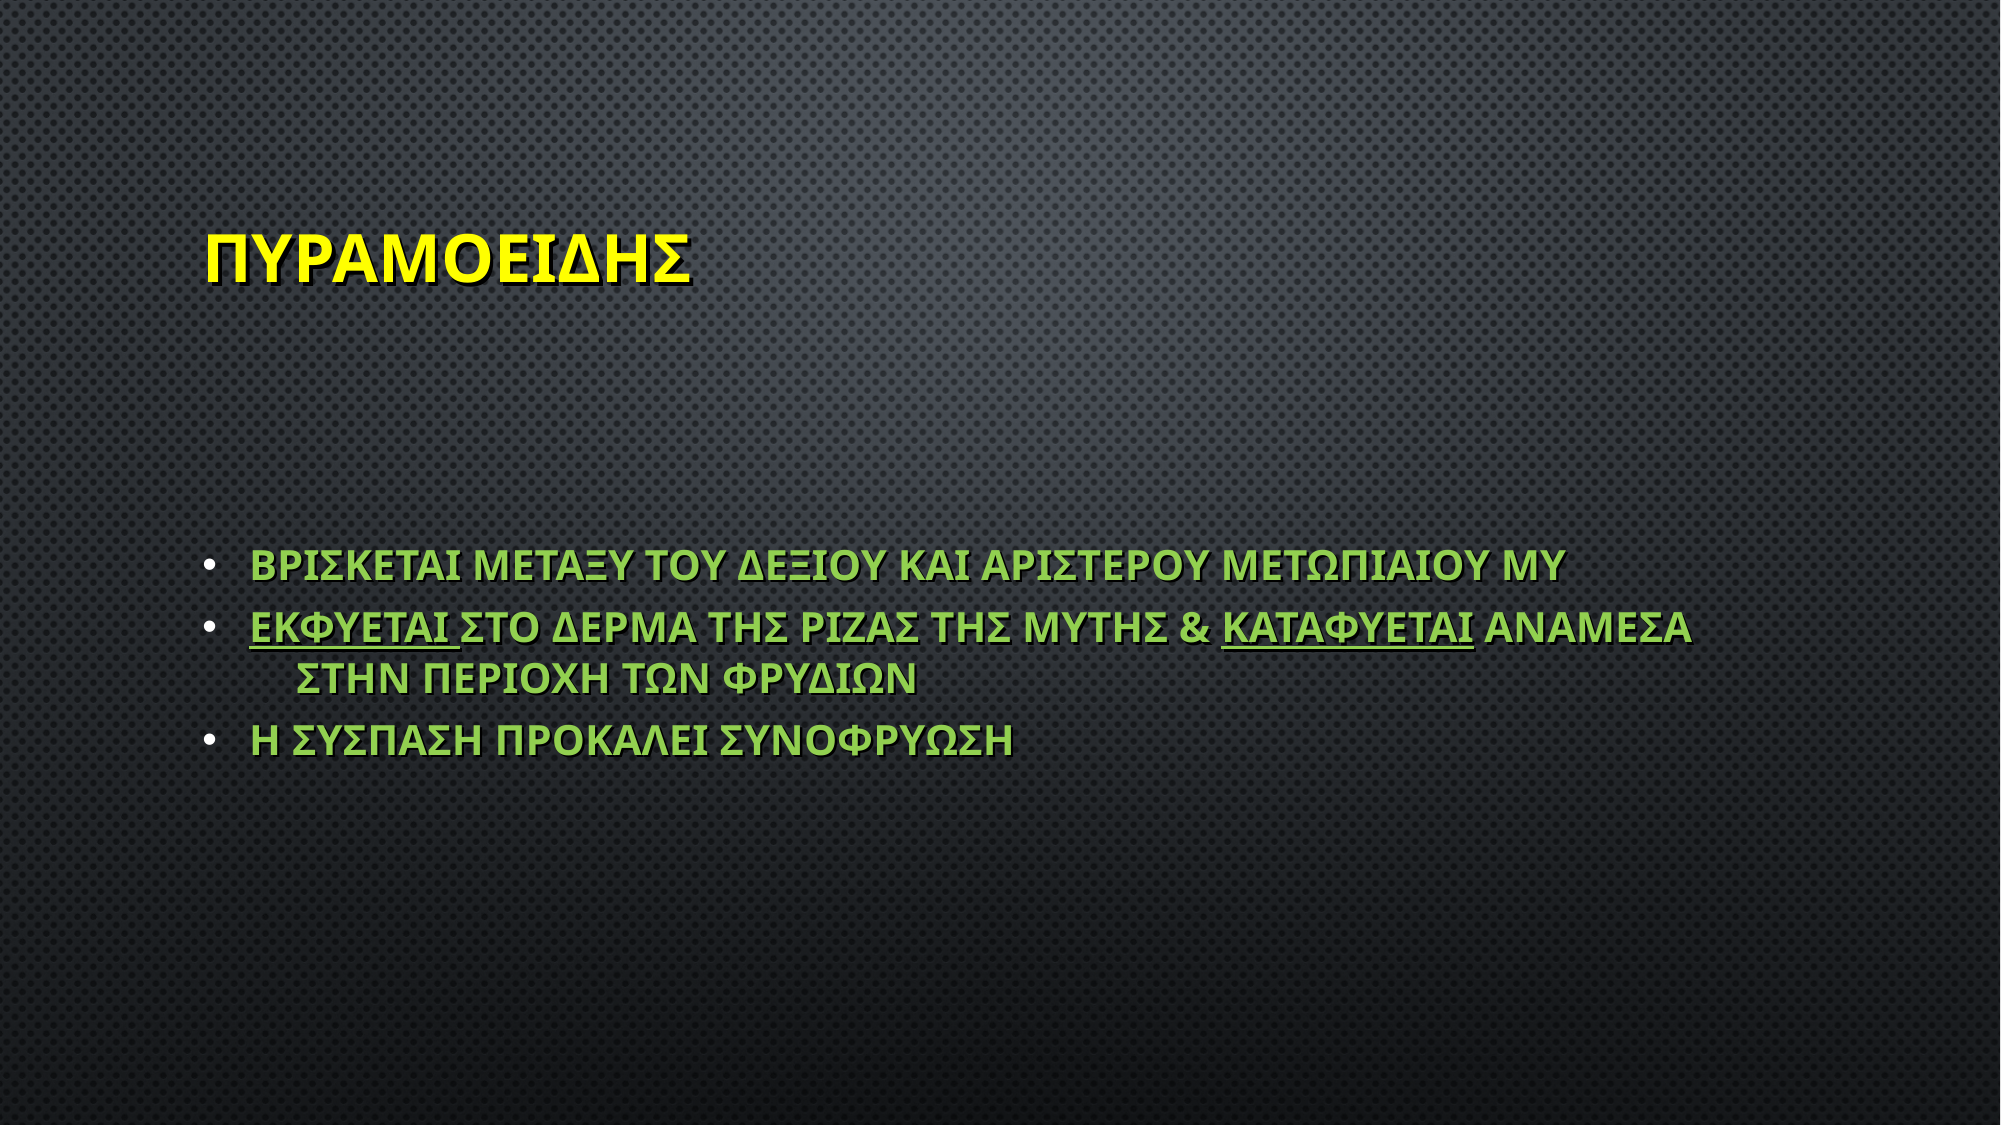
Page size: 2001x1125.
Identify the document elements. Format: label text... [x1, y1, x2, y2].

list ΒΡΙΣΚΕΤΑΙ ΜΕΤΑΞΥ ΤΟΥ ΔΕΞΙΟΥ ΚΑΙ ΑΡΙΣΤΕΡΟΥ ΜΕΤΩΠΙΑΙΟΥ ΜΥ ΕΚΦΥΕΤΑΙ ΣΤΟ ΔΕΡΜΑ ΤΗΣ ΡΙΖΑΣ ΤΗΣ ΜΥΤΗΣ & ΚΑΤΑΦΥΕΤΑΙ ΑΝΑΜΕΣΑ ΣΤΗΝ ΠΕΡΙΟΧΗ ΤΩΝ ΦΡΥΔΙΩΝ Η ΣΥΣΠΑΣΗ ΠΡΟΚΑΛΕΙ ΣΥΝΟΦΡΥΩΣΗ [187, 352, 1813, 950]
title ΠΥΡΑΜΟΕΙΔΗΣ [187, 99, 838, 352]
